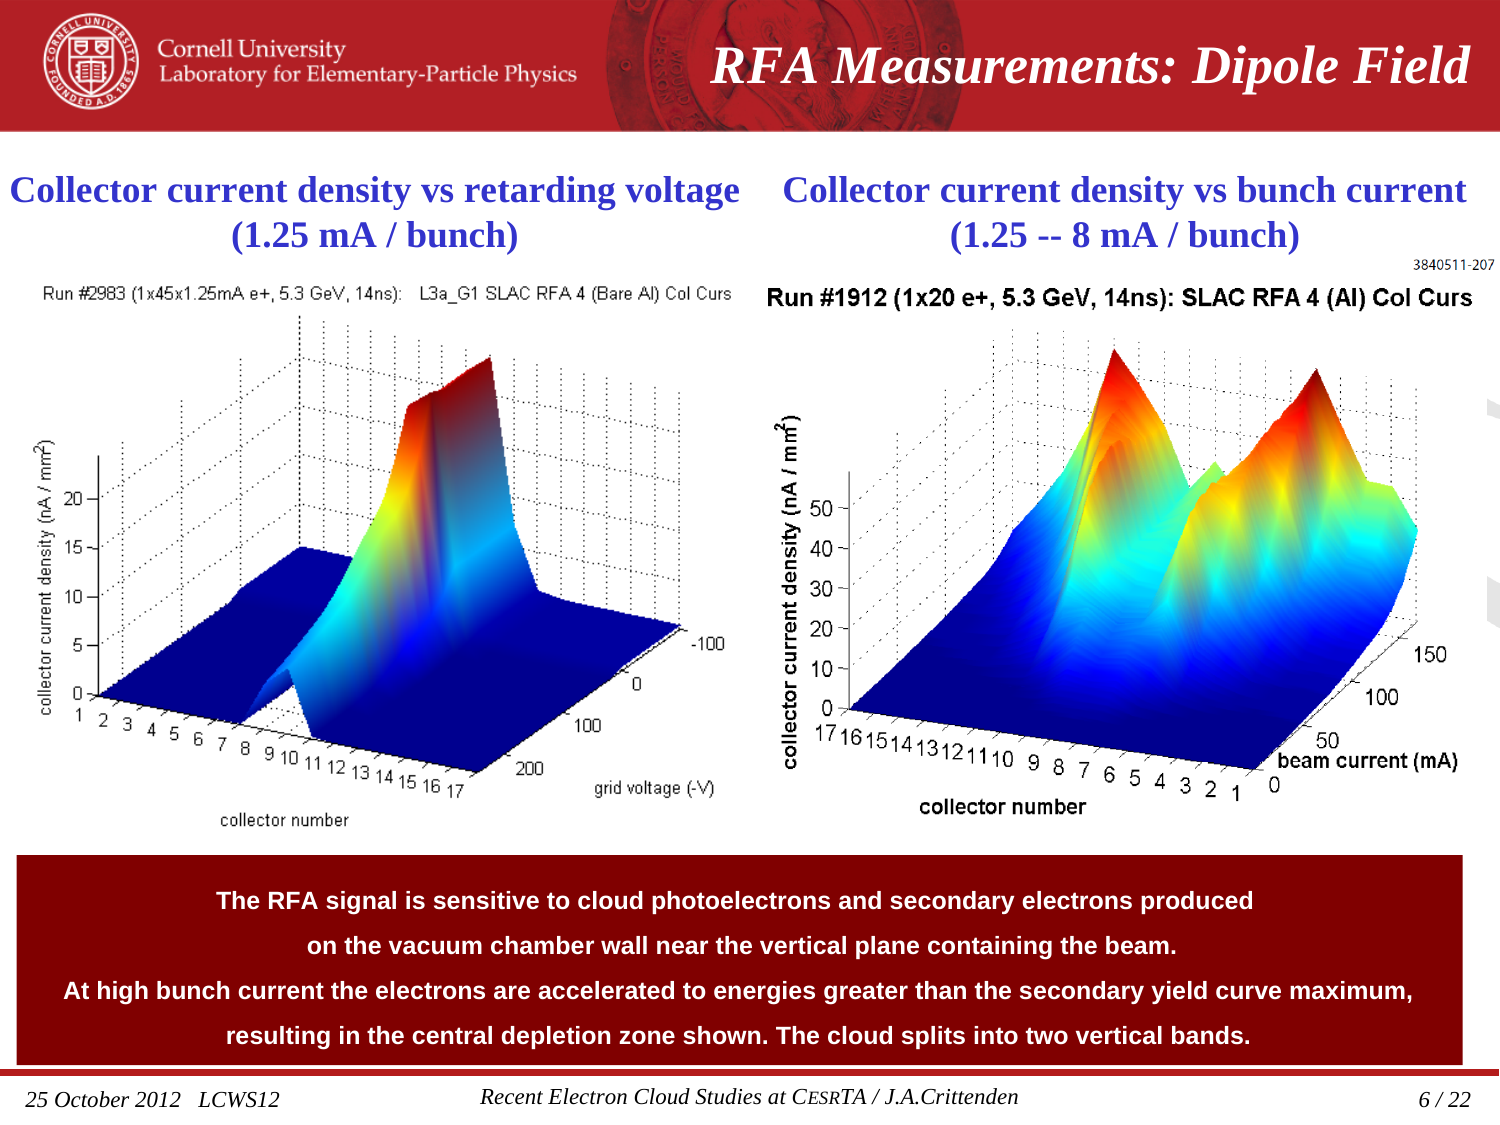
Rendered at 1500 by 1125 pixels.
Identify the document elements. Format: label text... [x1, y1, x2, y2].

text_box Collector current density vs bunch current (1.25 -- 8 mA / bunch) [750, 164, 1500, 297]
picture [0, 0, 1500, 132]
text_box Collector current density vs retarding voltage (1.25 mA / bunch) [0, 164, 750, 297]
picture [0, 297, 1500, 833]
title RFA Measurements: Dipole Field [412, 0, 1500, 113]
text_box The RFA signal is sensitive to cloud photoelectrons and secondary electrons produced on the vacuum chamber wall near the vertical plane containing the beam. At high bunch current the electrons are accelerated to energies greater than the secondary yield curve maximum, resulting in the central depletion zone shown. The cloud splits into two vertical bands. [16, 855, 1463, 1066]
